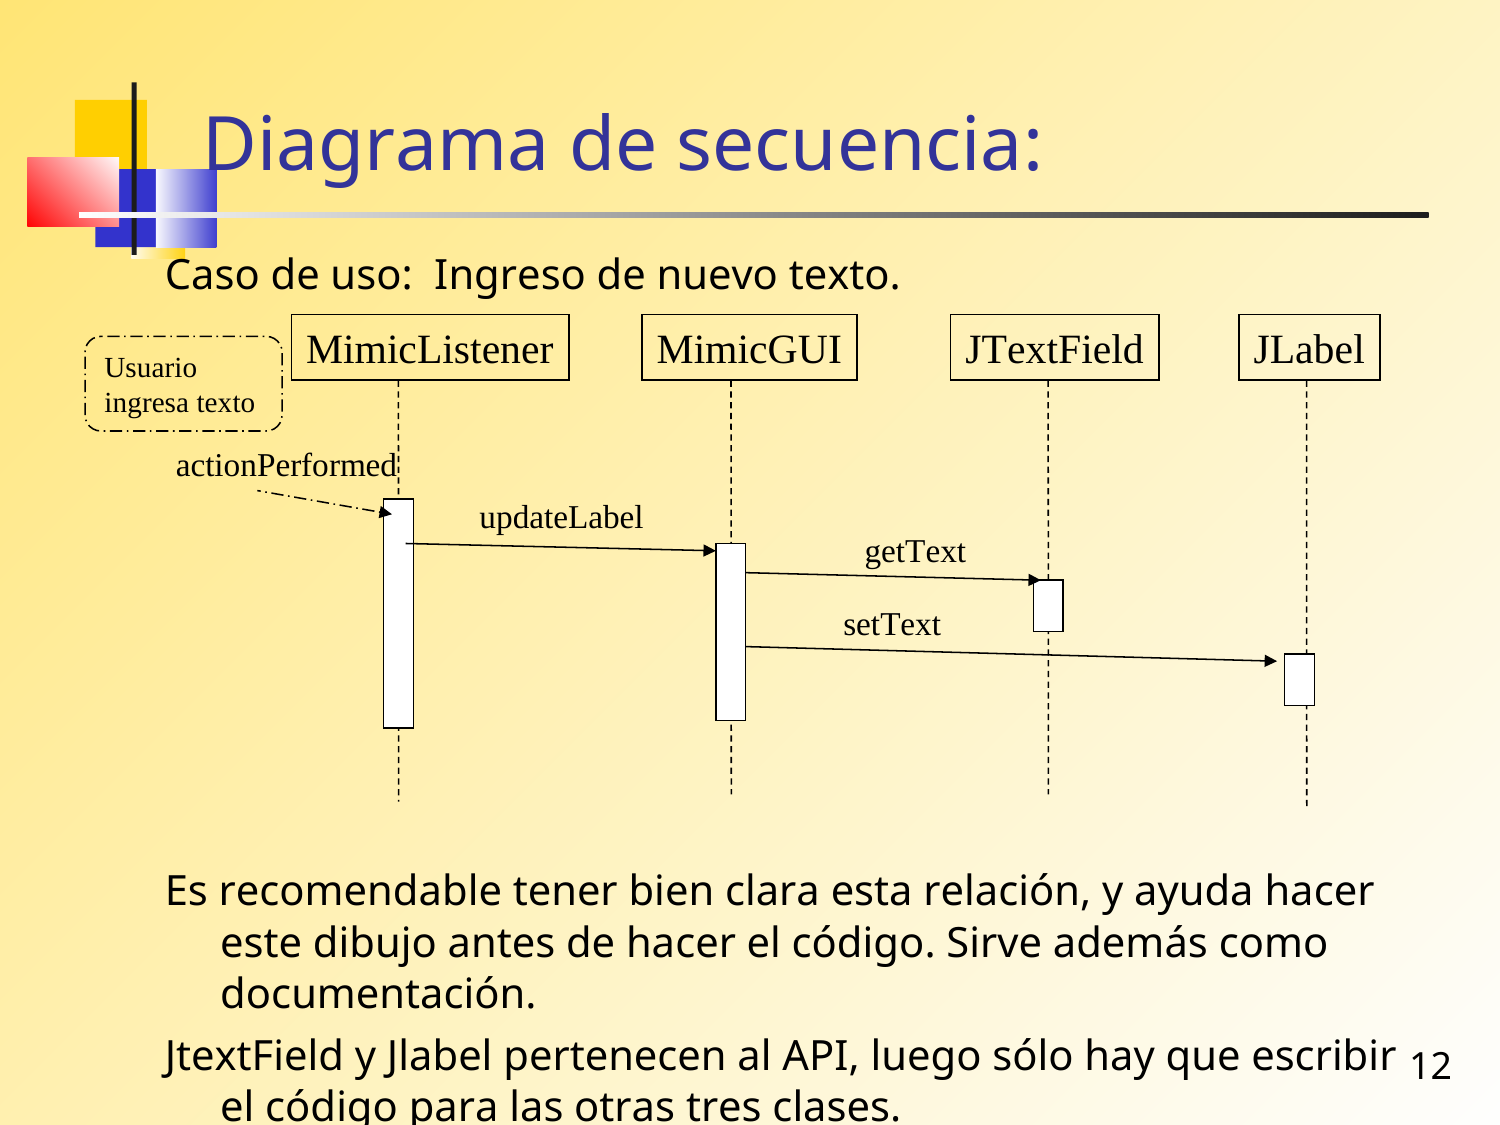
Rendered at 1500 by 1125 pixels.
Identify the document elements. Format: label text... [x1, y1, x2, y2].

title Diagrama de secuencia: [187, 37, 1466, 201]
text_box setText [828, 594, 957, 651]
text_box getText [849, 521, 982, 577]
text_box actionPerformed [161, 435, 413, 491]
text_box [383, 498, 414, 728]
text_box [1033, 580, 1064, 632]
text_box Usuario ingresa texto [85, 336, 283, 431]
text_box MimicGUI [641, 314, 858, 380]
text_box [1284, 653, 1315, 706]
text_box JTextField [950, 314, 1159, 380]
text_box [715, 543, 746, 721]
text_box updateLabel [464, 487, 660, 543]
list Caso de uso: Ingreso de nuevo texto. Es recomendable tener bien clara esta relación, y ayuda hacer este dibujo antes de hacer el código. Sirve además como documentación. JtextField y Jlabel pertenecen al API, luego sólo hay que escribir el código para las otras tres clases. [150, 240, 1426, 1109]
text_box JLabel [1238, 314, 1380, 380]
text_box MimicListener [291, 314, 569, 380]
